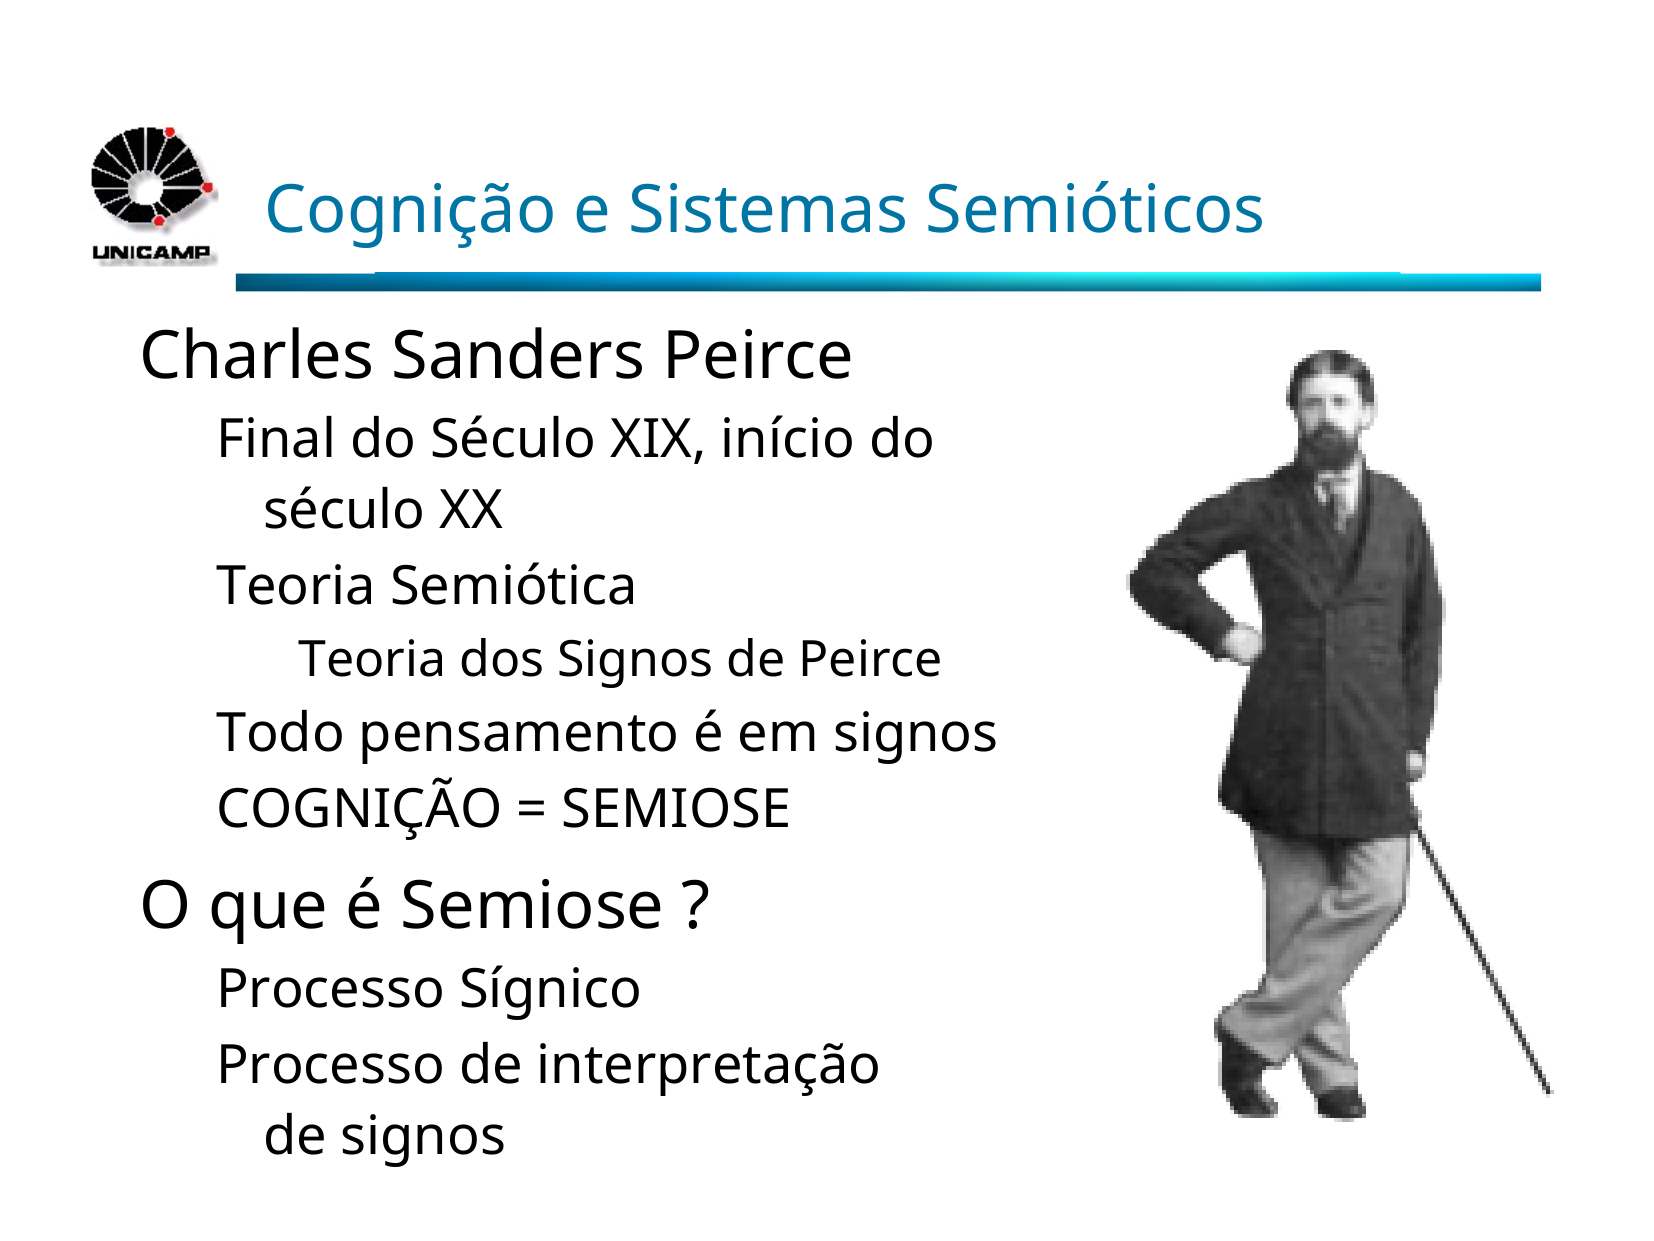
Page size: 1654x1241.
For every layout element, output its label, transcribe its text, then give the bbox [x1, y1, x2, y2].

picture [1122, 346, 1554, 1123]
picture [125, 272, 1654, 295]
title Cognição e Sistemas Semióticos [264, 42, 1534, 250]
list Charles Sanders Peirce Final do Século XIX, início do século XX Teoria Semiótica Teoria dos Signos de Peirce Todo pensamento é em signos COGNIÇÃO = SEMIOSE O que é Semiose ? Processo Sígnico Processo de interpretação de signos [121, 309, 1534, 1182]
